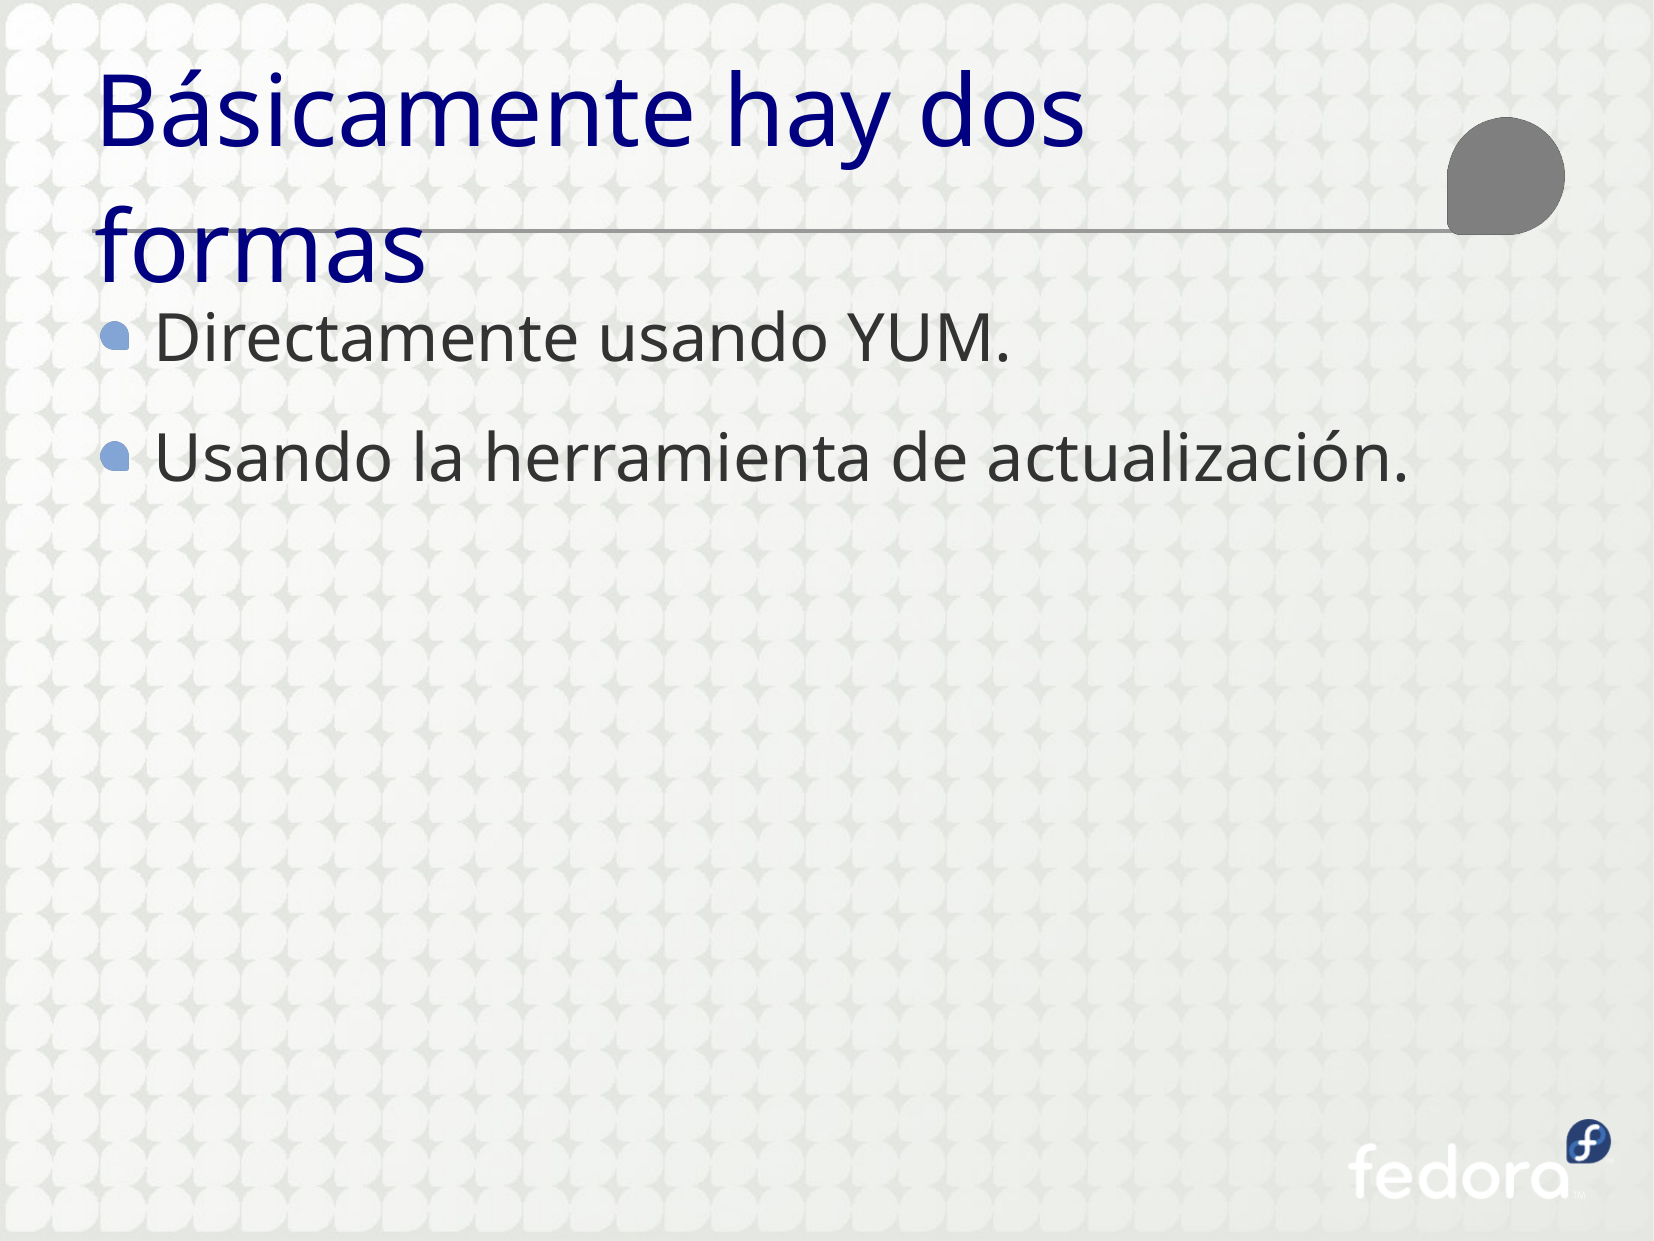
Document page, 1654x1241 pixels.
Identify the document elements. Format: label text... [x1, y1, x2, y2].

title Básicamente hay dos formas [94, 100, 1426, 251]
picture [0, 0, 1654, 1241]
list Directamente usando YUM. Usando la herramienta de actualización. [82, 290, 1571, 1094]
